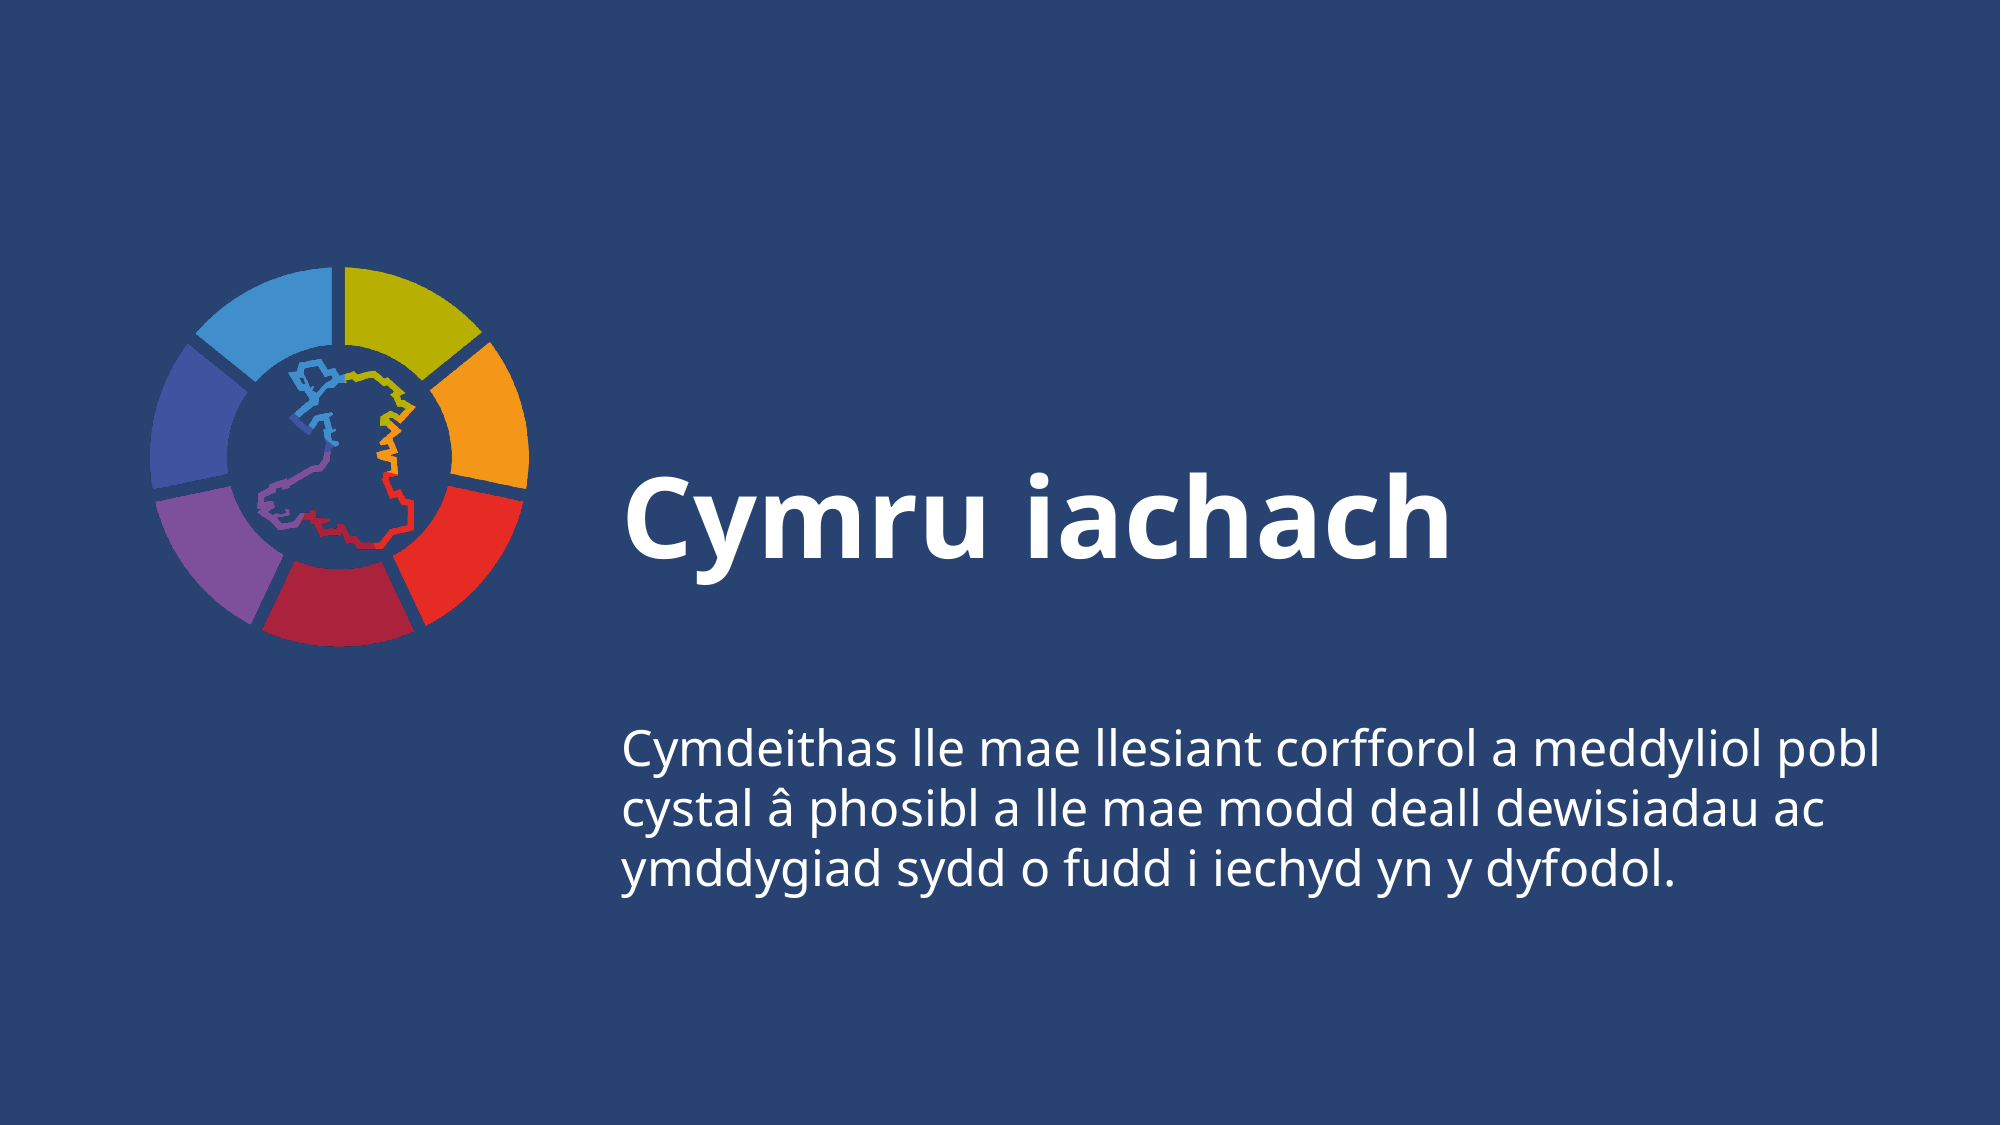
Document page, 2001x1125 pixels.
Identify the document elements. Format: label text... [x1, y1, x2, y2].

picture [149, 267, 543, 647]
title Cymru iachach Cymdeithas lle mae llesiant corfforol a meddyliol pobl cystal â phosibl a lle mae modd deall dewisiadau ac ymddygiad sydd o fudd i iechyd yn y dyfodol. [606, 438, 1957, 685]
